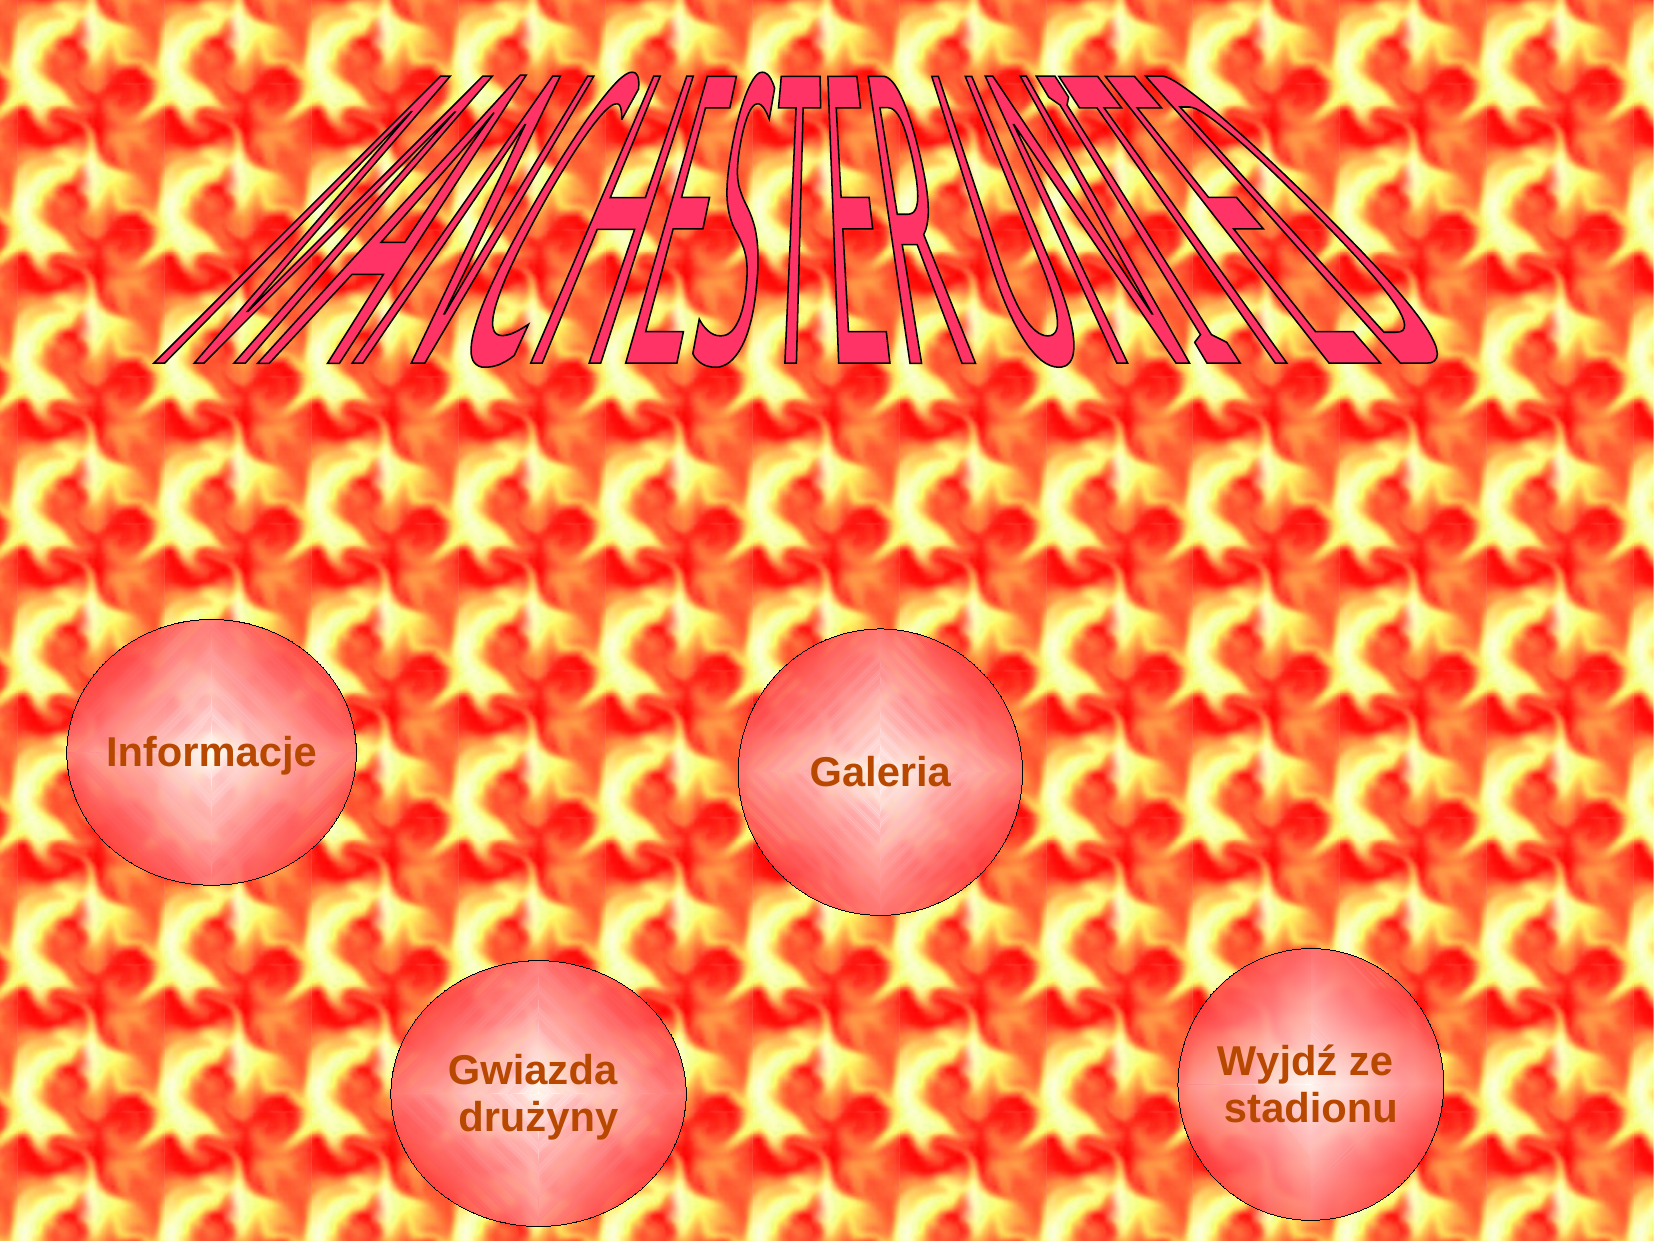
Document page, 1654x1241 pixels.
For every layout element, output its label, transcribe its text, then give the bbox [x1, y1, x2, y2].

text_box MANCHESTER UNITED [985, 76, 1190, 364]
text_box MANCHESTER UNITED [931, 76, 1074, 368]
text_box MANCHESTER UNITED [530, 76, 694, 364]
text_box MANCHESTER UNITED [1145, 76, 1438, 364]
text_box MANCHESTER UNITED [153, 76, 493, 364]
text_box MANCHESTER UNITED [1036, 76, 1241, 364]
text_box Gwiazda drużyny [390, 960, 687, 1227]
text_box MANCHESTER UNITED [257, 75, 527, 364]
text_box MANCHESTER UNITED [352, 76, 594, 364]
text_box Informacje [66, 619, 357, 886]
text_box MANCHESTER UNITED [827, 76, 890, 364]
text_box MANCHESTER UNITED [868, 76, 976, 364]
text_box MANCHESTER UNITED [692, 72, 775, 368]
text_box Galeria [738, 628, 1023, 916]
text_box MANCHESTER UNITED [471, 72, 639, 368]
text_box MANCHESTER UNITED [778, 76, 821, 364]
text_box MANCHESTER UNITED [1058, 76, 1287, 364]
text_box Wyjdź ze stadionu [1177, 948, 1444, 1221]
text_box MANCHESTER UNITED [1105, 76, 1381, 364]
picture [0, 0, 1654, 1241]
text_box MANCHESTER UNITED [625, 76, 737, 364]
